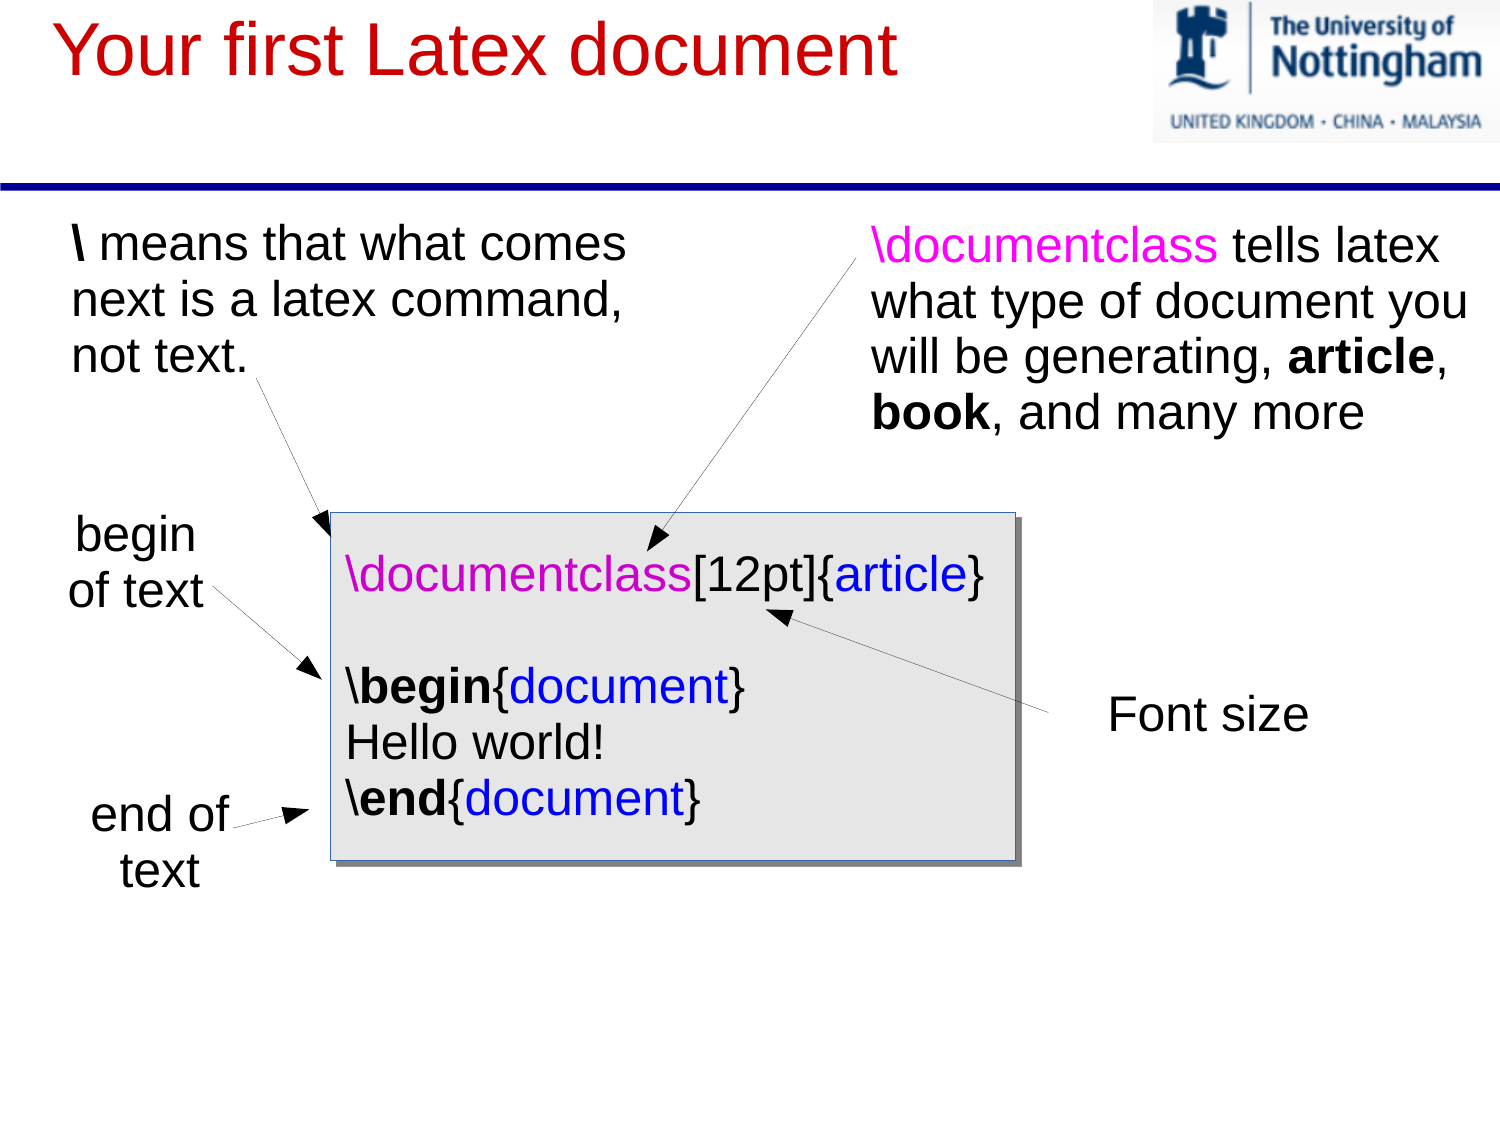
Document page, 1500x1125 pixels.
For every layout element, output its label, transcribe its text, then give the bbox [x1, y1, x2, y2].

text_box \ means that what comes next is a latex command, not text. [20, 208, 715, 391]
text_box begin of text [0, 498, 236, 682]
text_box Your first Latex document [36, 0, 1156, 183]
text_box \documentclass[12pt]{article} \begin{document} Hello world! \end{document} [330, 512, 1016, 861]
text_box Font size [1057, 678, 1352, 752]
text_box \documentclass tells latex what type of document you will be generating, article, book, and many more [820, 209, 1500, 448]
text_box end of text [18, 778, 266, 961]
picture [1156, 0, 1500, 143]
